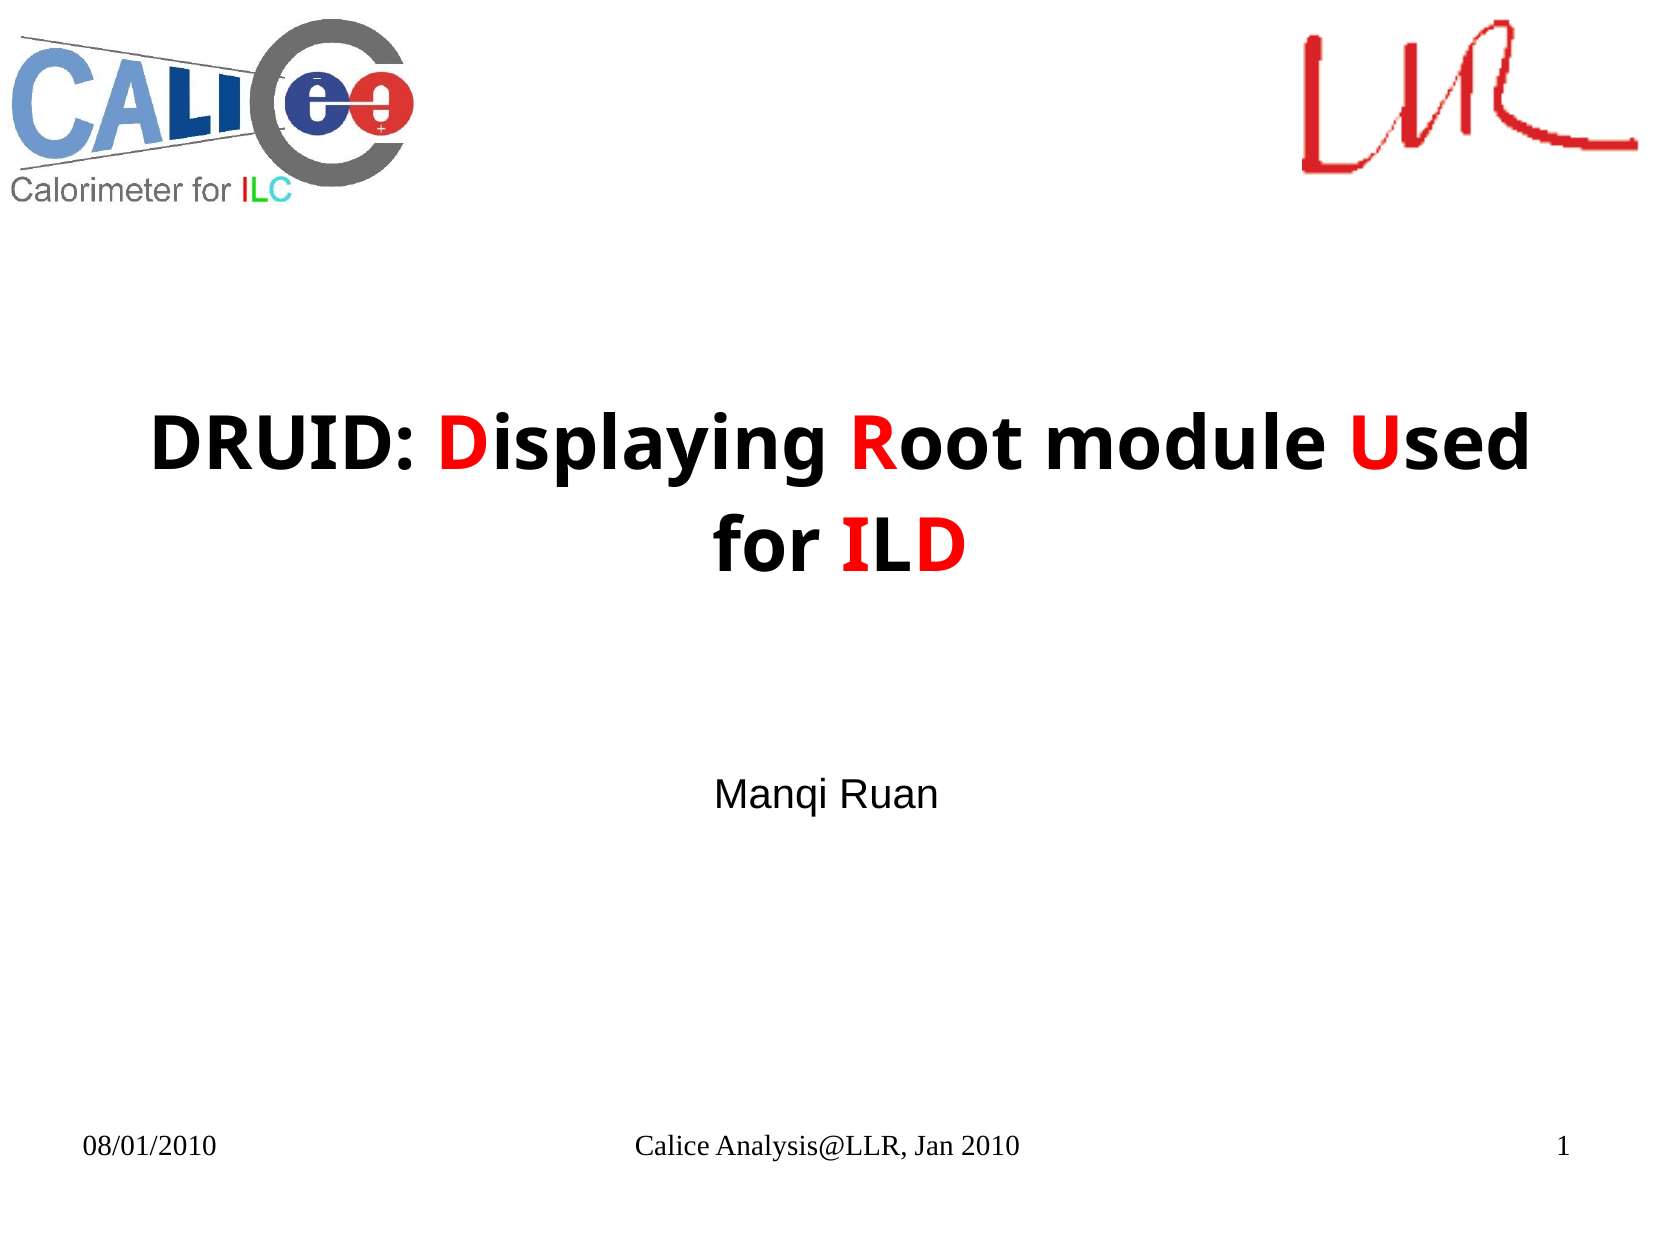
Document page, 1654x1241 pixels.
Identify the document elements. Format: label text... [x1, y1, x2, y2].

text_box DRUID: Displaying Root module Used for ILD [68, 358, 1613, 625]
subtitle Manqi Ruan [188, 771, 1465, 1034]
picture [5, 11, 417, 206]
picture [1302, 5, 1648, 198]
